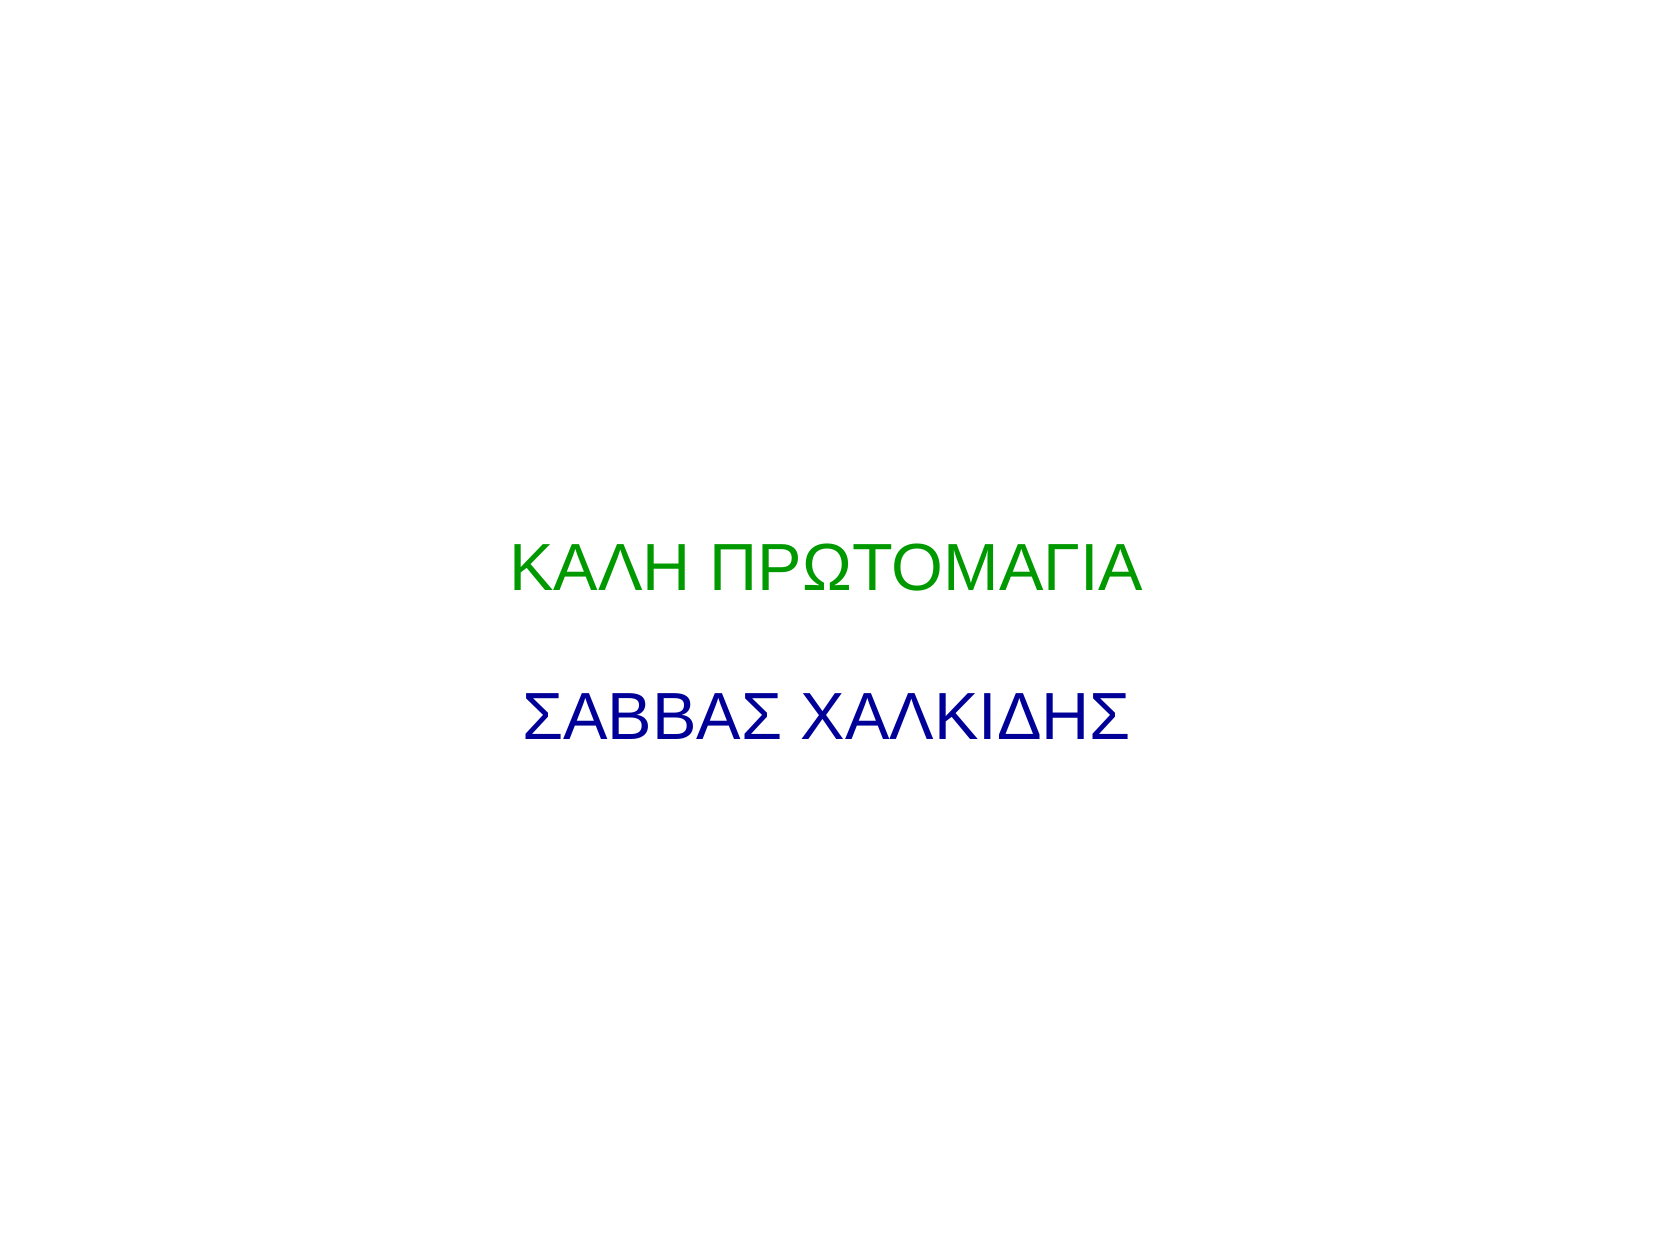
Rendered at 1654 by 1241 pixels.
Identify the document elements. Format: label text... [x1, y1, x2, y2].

subtitle ΚΑΛΗ ΠΡΩΤΟΜΑΓΙΑ ΣΑΒΒΑΣ ΧΑΛΚΙΔΗΣ [82, 232, 1571, 1052]
